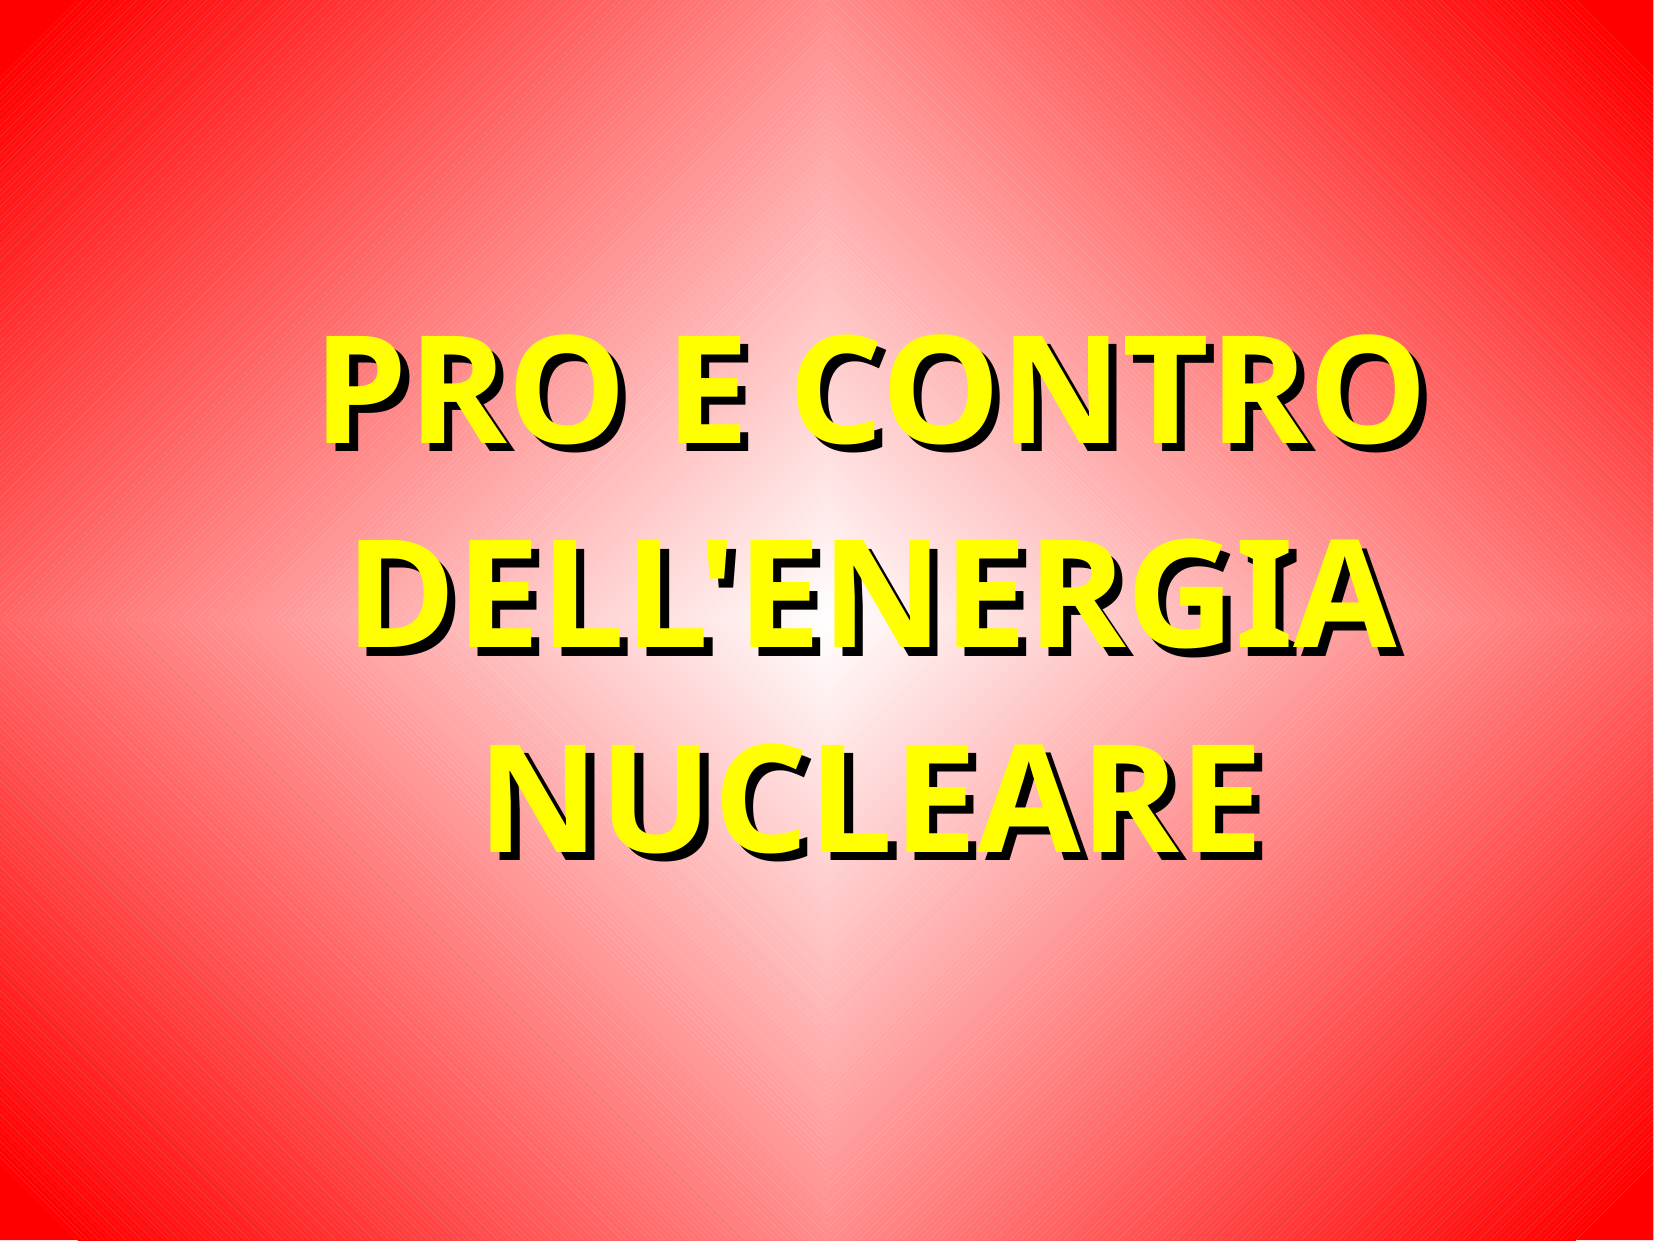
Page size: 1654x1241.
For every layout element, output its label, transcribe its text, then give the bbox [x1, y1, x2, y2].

text_box PRO E CONTRO DELL'ENERGIA NUCLEARE [147, 145, 1595, 1034]
